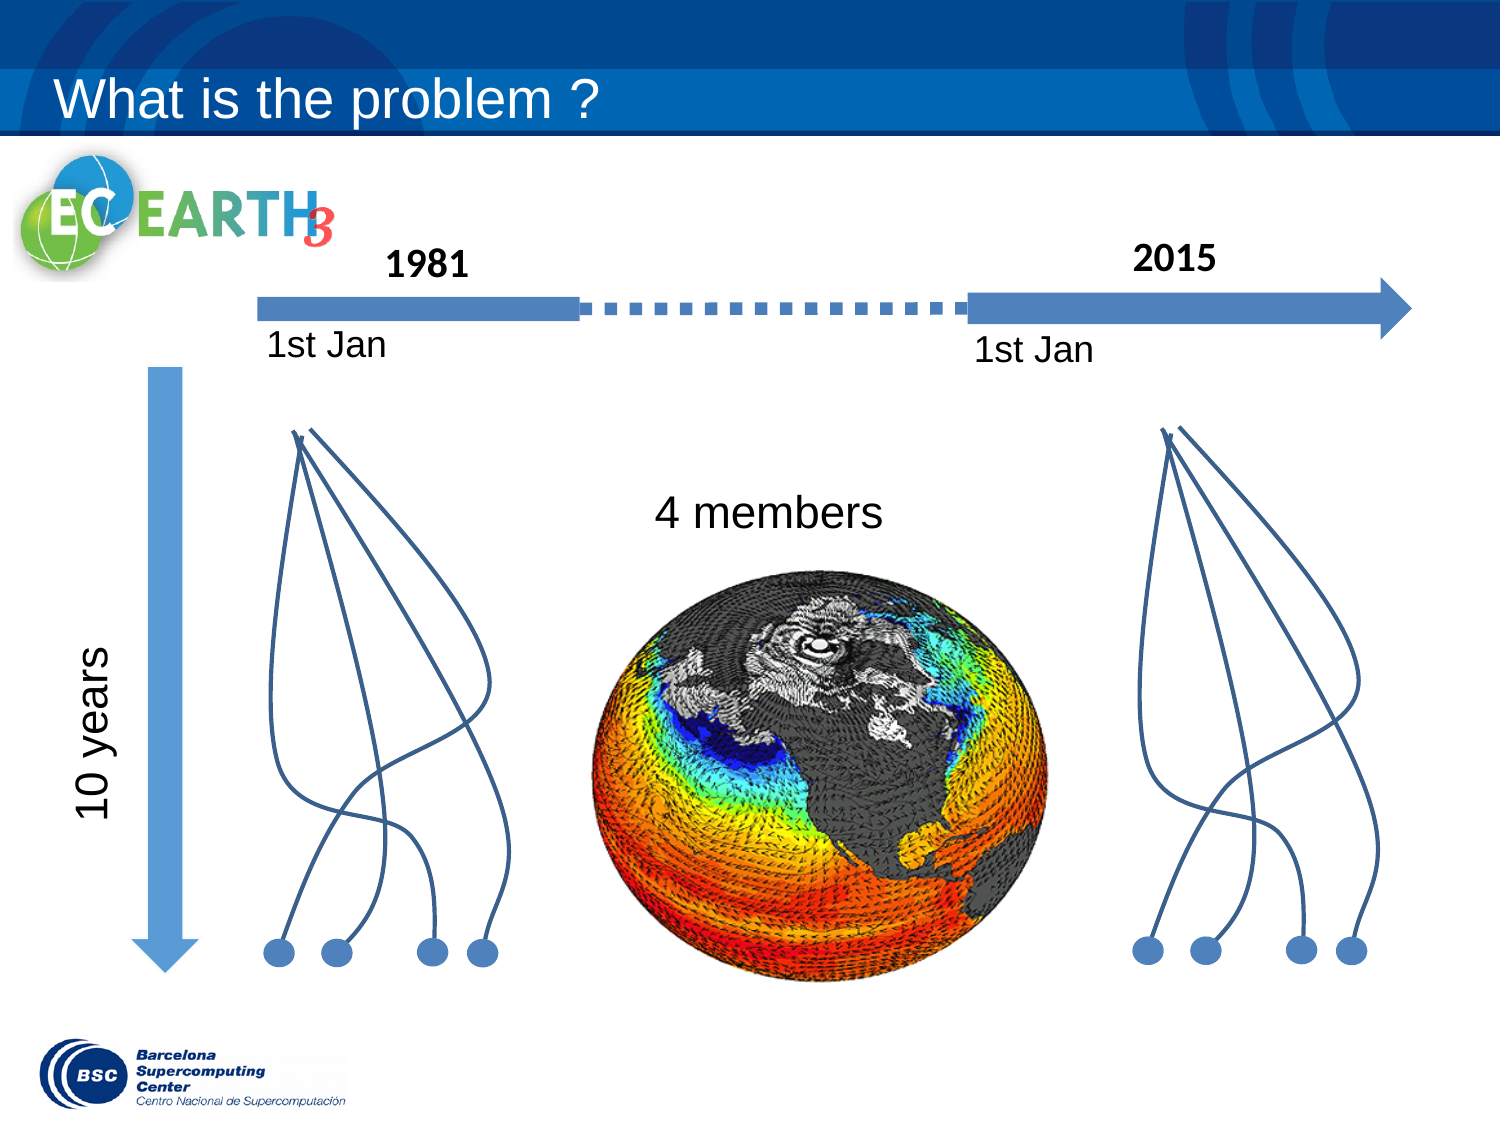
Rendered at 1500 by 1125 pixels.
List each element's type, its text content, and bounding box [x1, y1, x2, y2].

text_box What is the problem ? [37, 67, 765, 131]
text_box [416, 937, 449, 967]
text_box 1st Jan [251, 313, 479, 373]
text_box [257, 296, 580, 322]
text_box 1981 [369, 228, 485, 294]
text_box 2015 [1117, 222, 1233, 288]
picture [572, 556, 1068, 992]
text_box 4 members [639, 474, 1056, 545]
picture [13, 142, 337, 283]
text_box [321, 938, 353, 968]
text_box [1190, 936, 1222, 965]
text_box 10 years [54, 514, 124, 838]
text_box [1132, 936, 1164, 965]
text_box [1285, 935, 1318, 965]
text_box [1335, 936, 1368, 966]
text_box [466, 938, 499, 968]
text_box 1st Jan [958, 317, 1187, 378]
text_box [128, 365, 202, 975]
text_box [967, 277, 1412, 340]
picture [0, 0, 1500, 136]
text_box [263, 938, 295, 968]
picture [37, 1035, 347, 1111]
